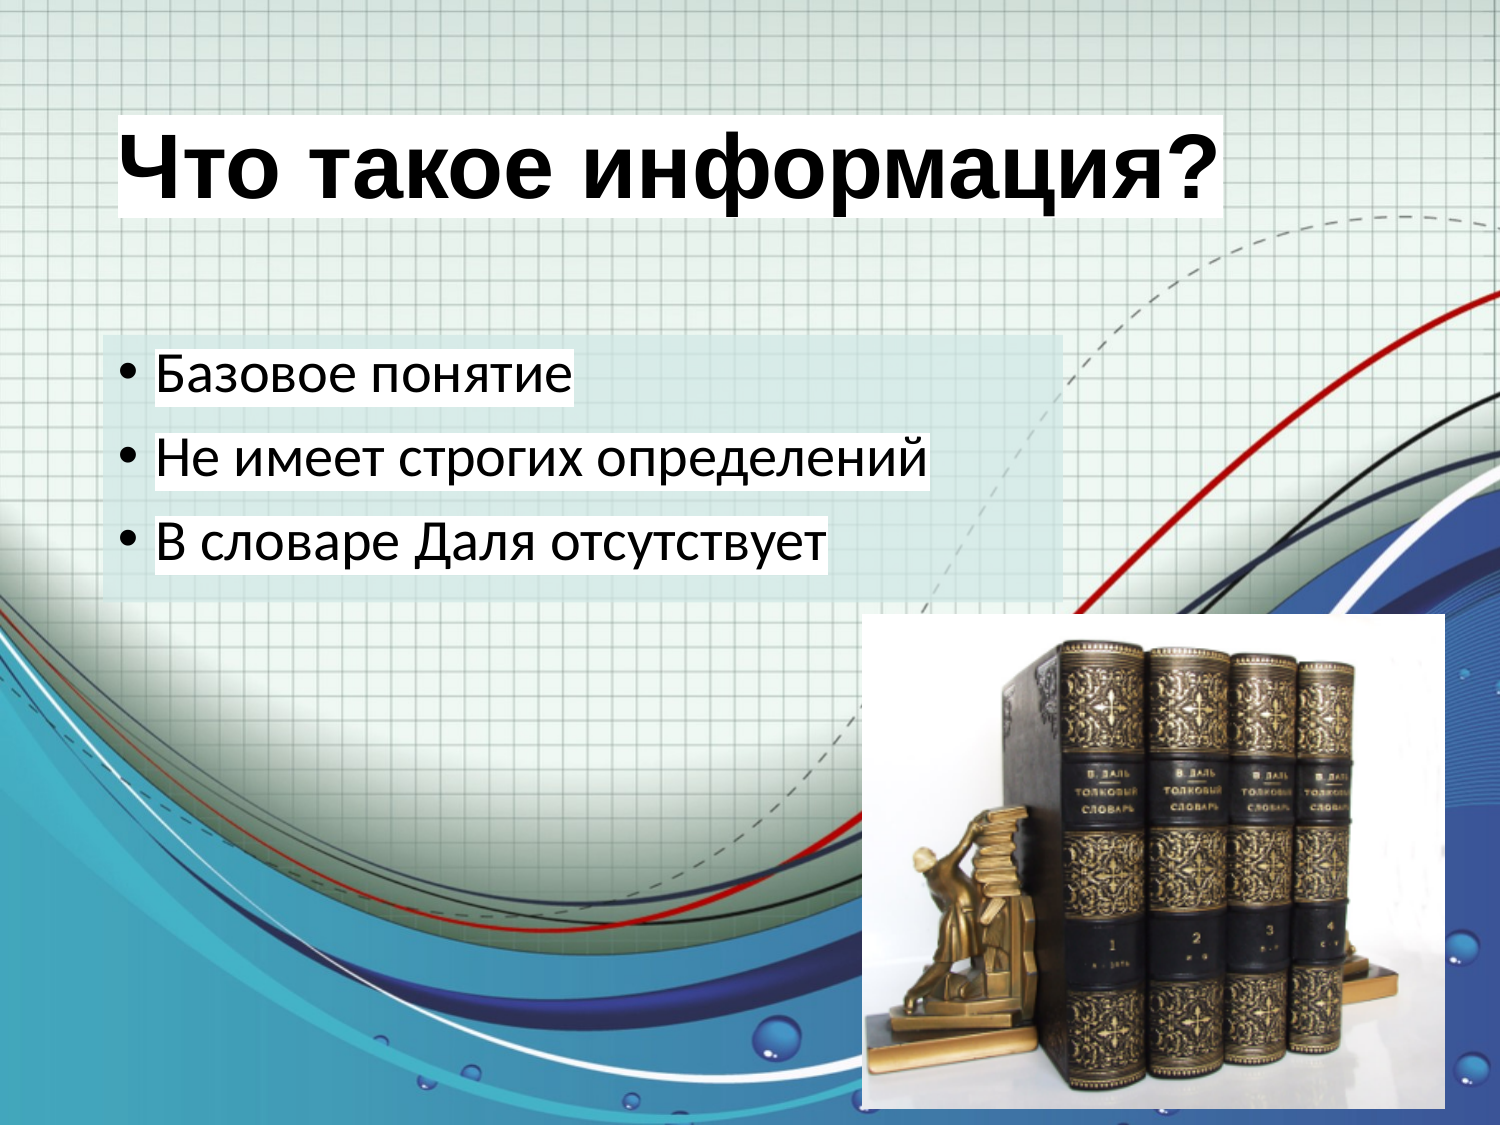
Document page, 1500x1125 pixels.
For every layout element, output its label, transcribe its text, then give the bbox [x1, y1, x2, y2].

picture [0, 0, 1500, 1125]
list Базовое понятие Не имеет строгих определений В словаре Даля отсутствует [103, 334, 1063, 603]
title Что такое информация? [103, 59, 1397, 278]
